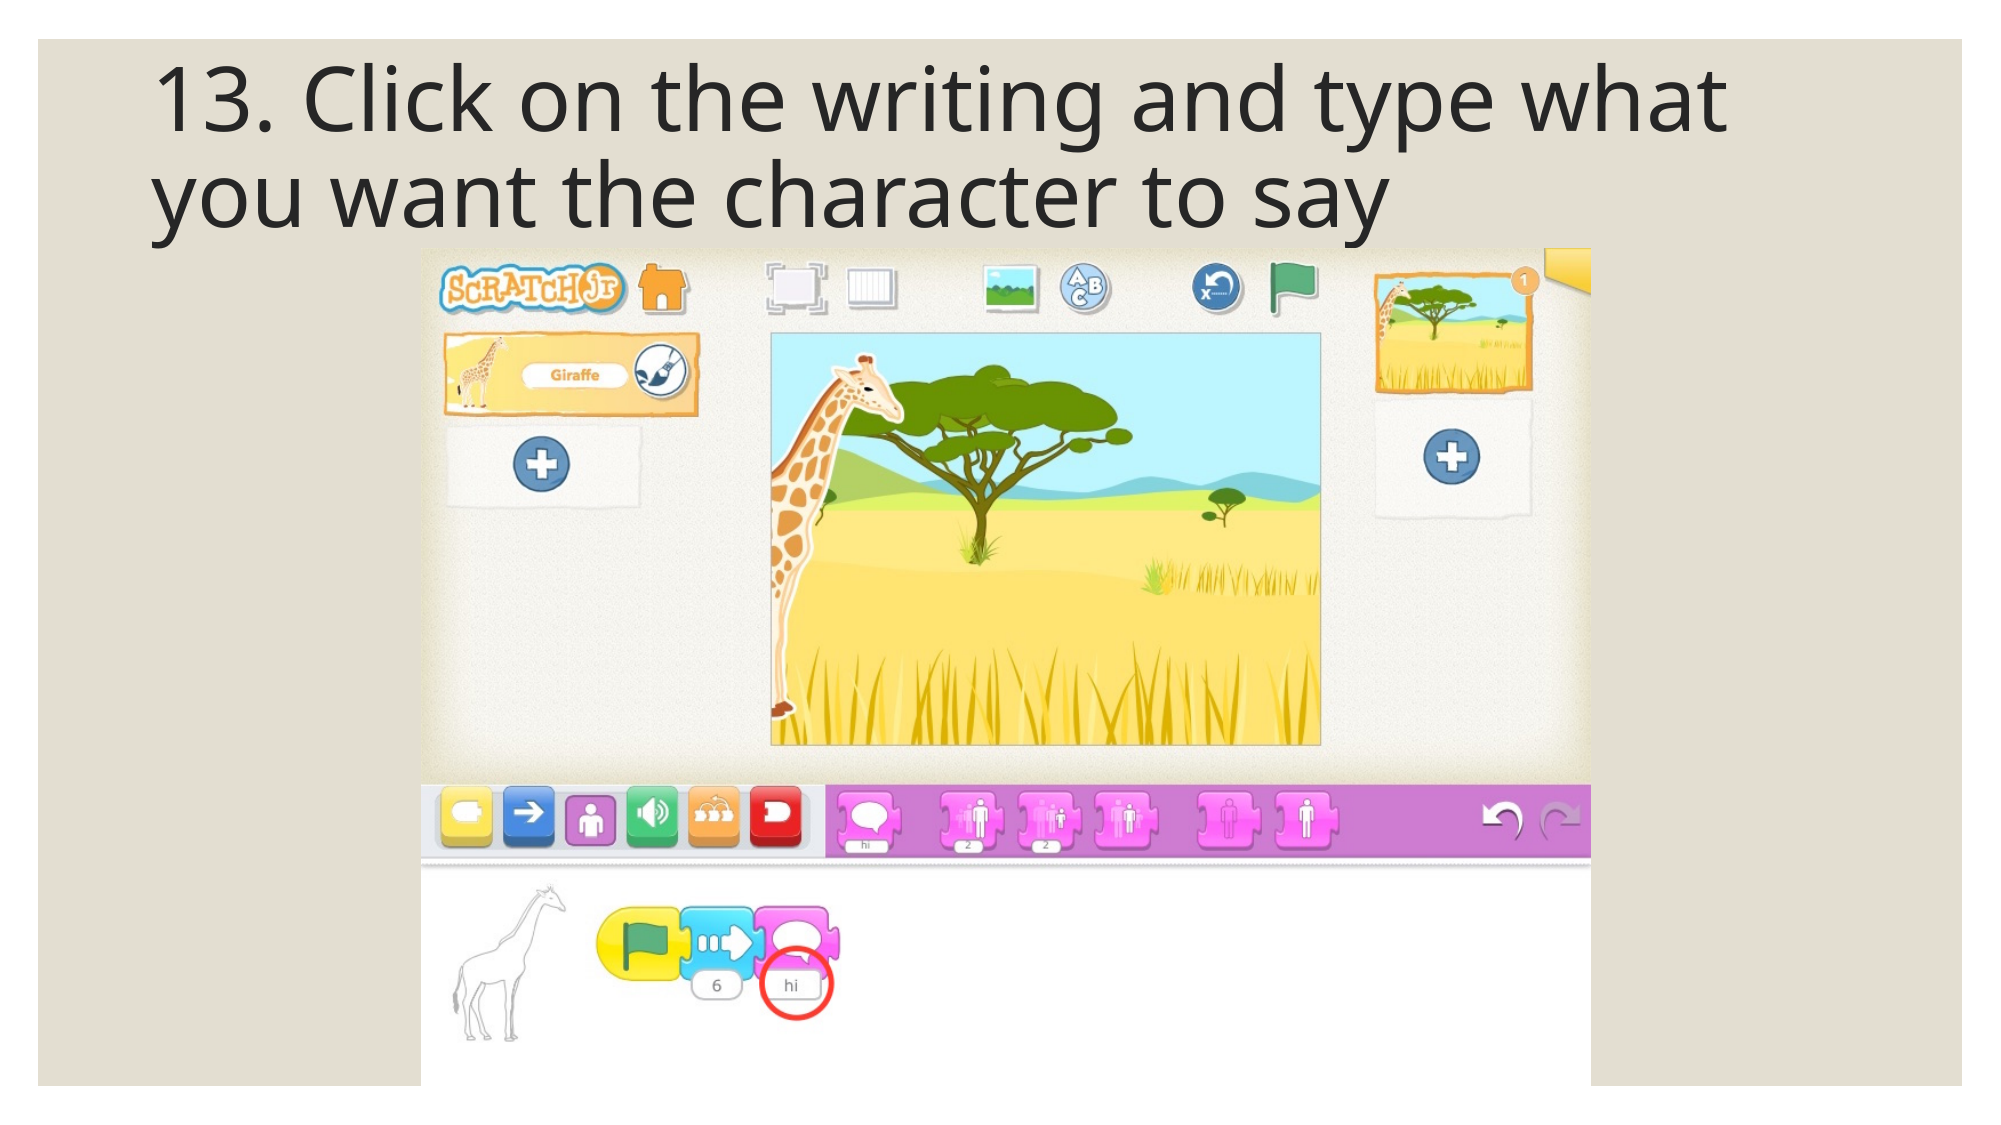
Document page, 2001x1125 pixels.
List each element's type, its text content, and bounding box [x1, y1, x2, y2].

title 13. Click on the writing and type what you want the character to say [136, 37, 1876, 263]
picture [421, 248, 1591, 1125]
